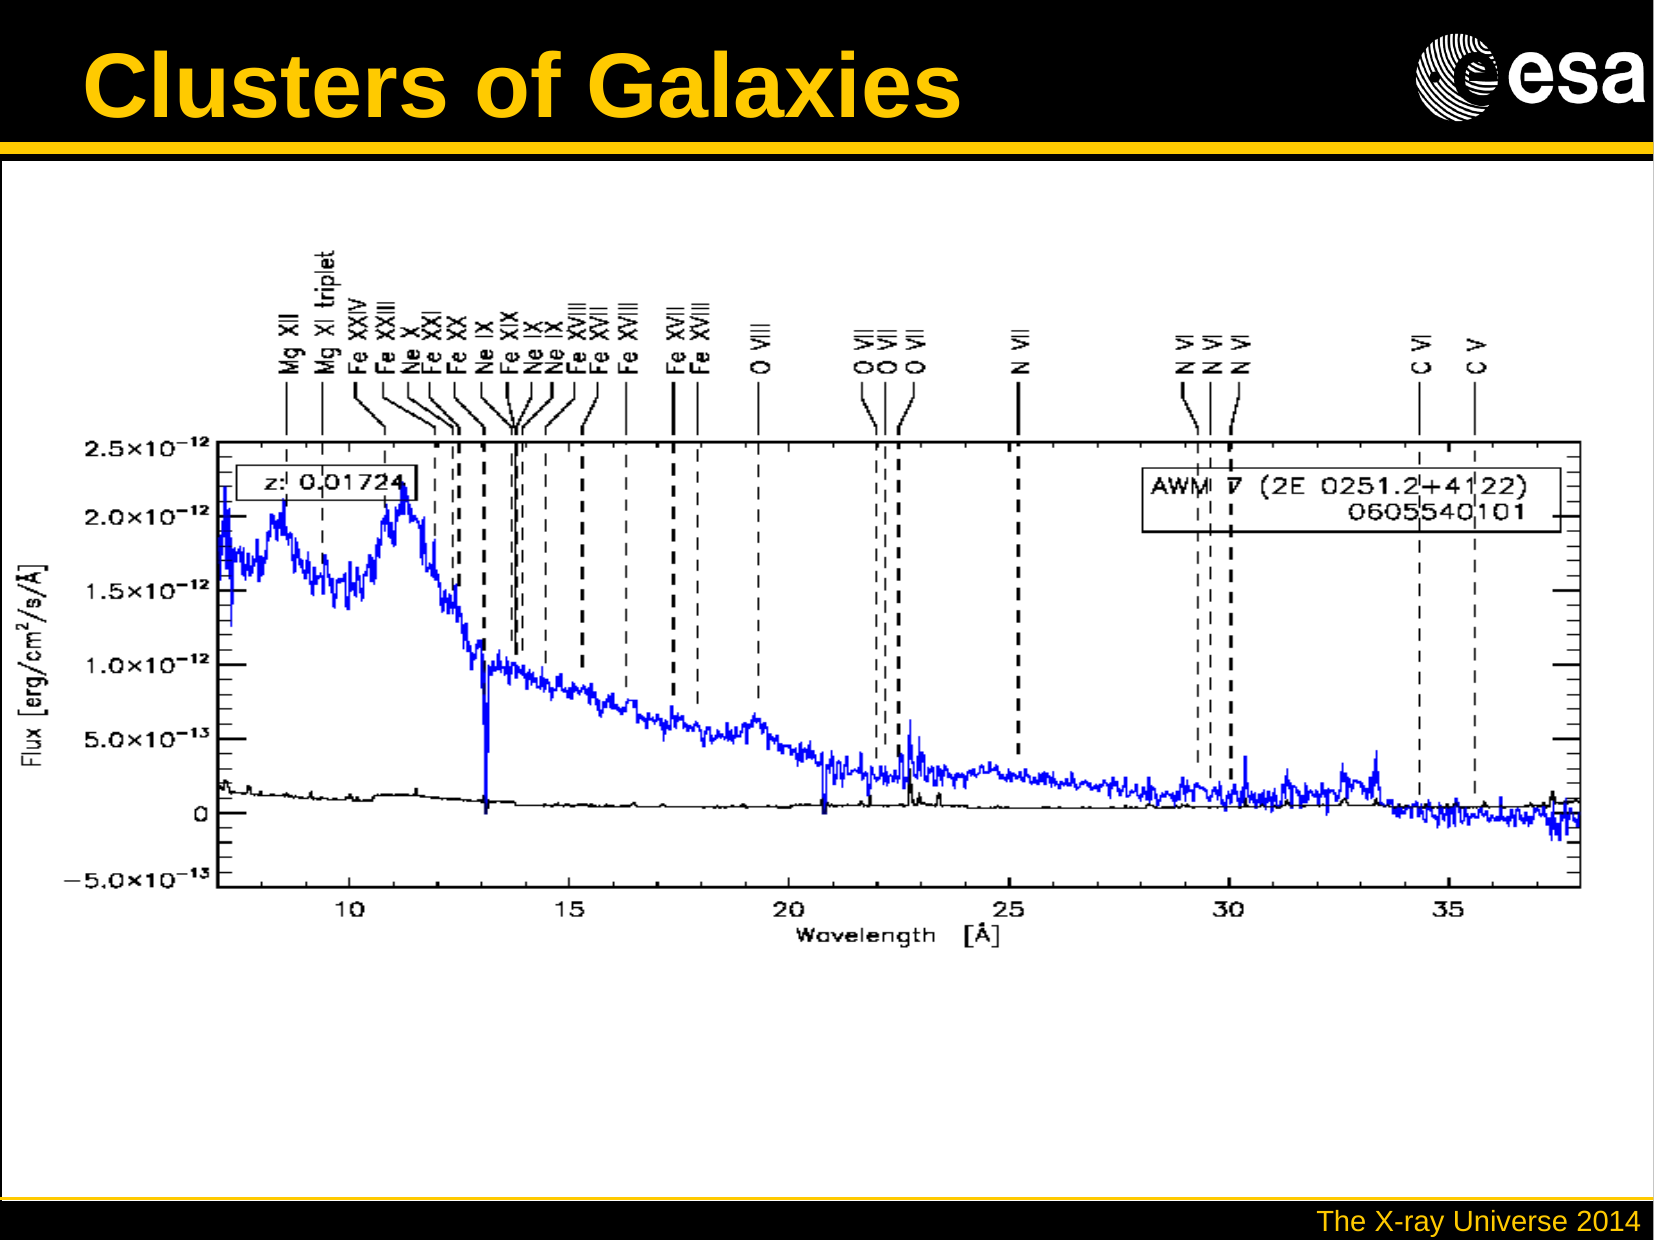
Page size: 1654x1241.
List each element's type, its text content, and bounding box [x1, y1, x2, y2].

picture [2, 161, 1654, 1197]
picture [1411, 29, 1648, 124]
title Clusters of Galaxies [82, 25, 1571, 136]
text_box The X-ray Universe 2014 [0, 1203, 1642, 1237]
